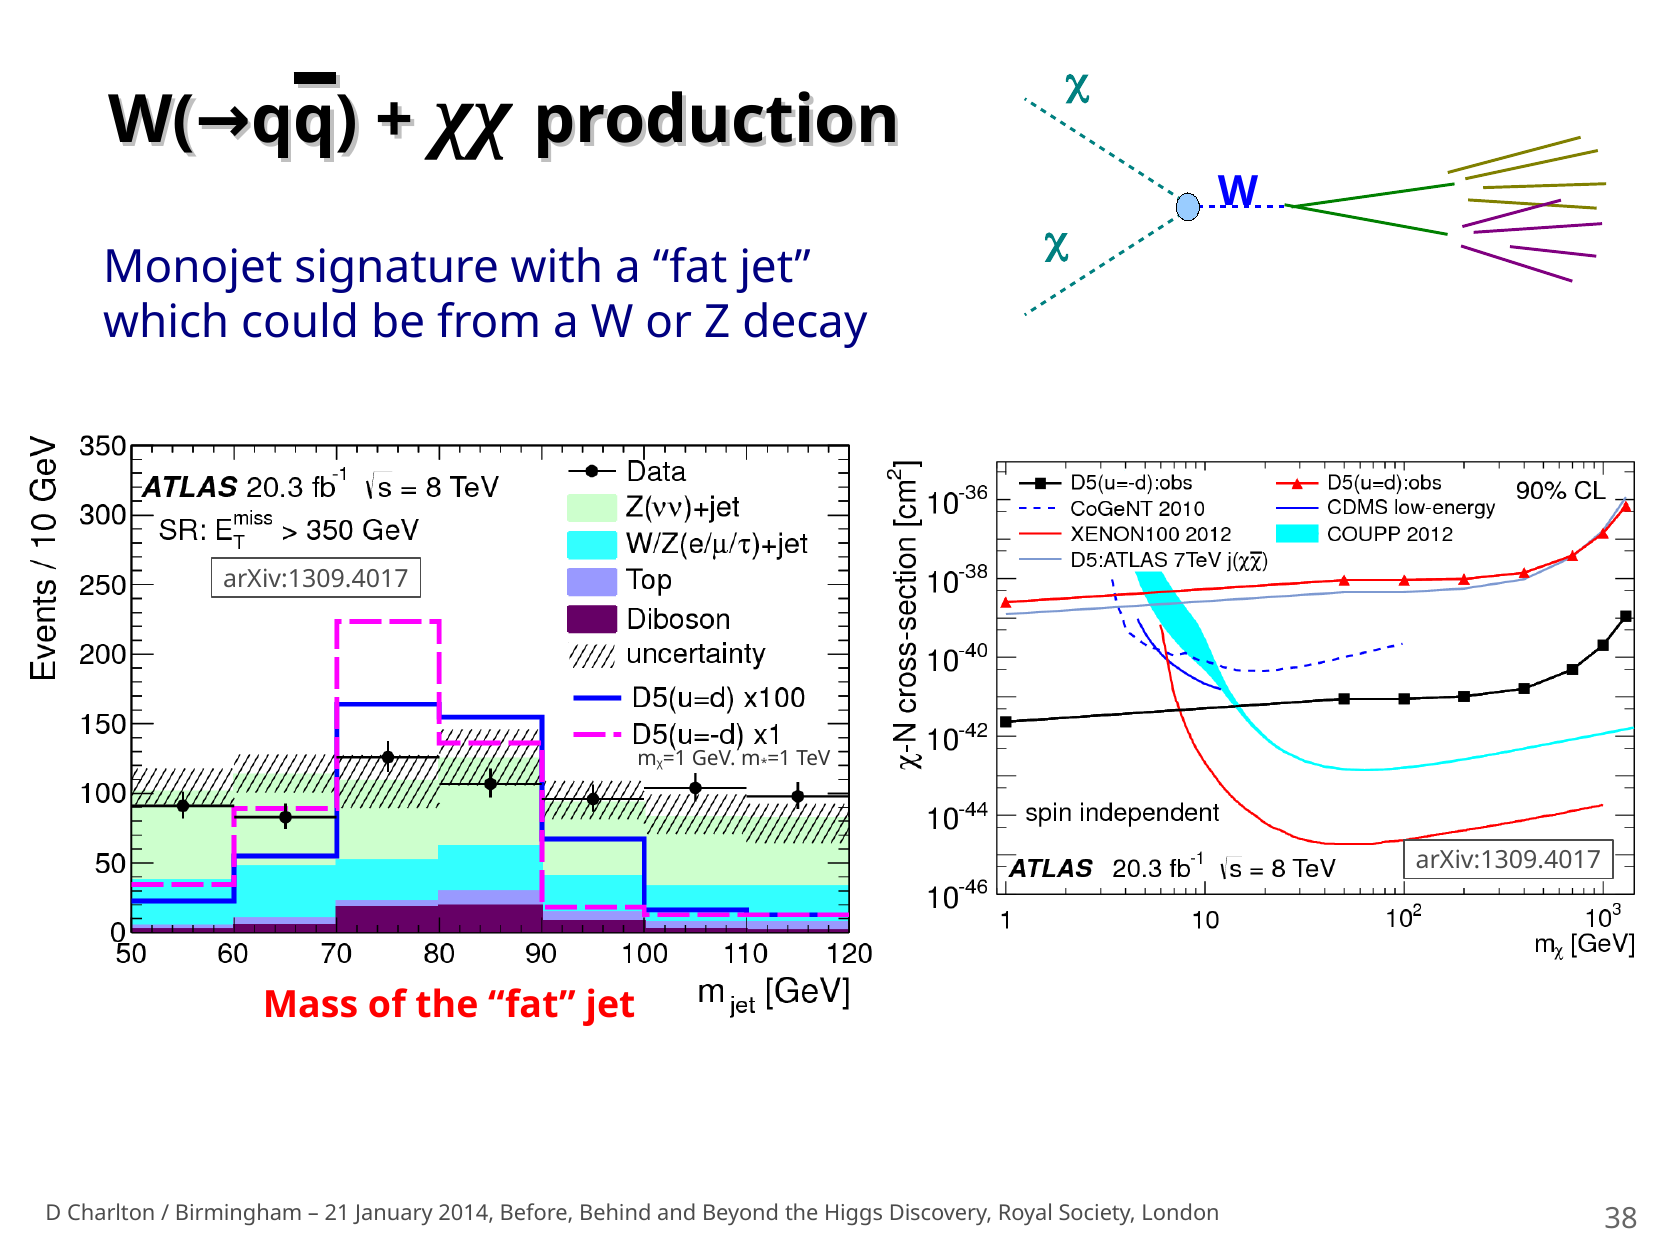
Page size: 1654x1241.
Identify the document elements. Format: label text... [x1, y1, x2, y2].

text_box arXiv:1309.4017 [1404, 841, 1614, 877]
text_box W [1203, 153, 1270, 218]
picture [25, 431, 876, 1022]
text_box arXiv:1309.4017 [211, 560, 421, 595]
text_box c [1051, 57, 1118, 128]
text_box c [1030, 216, 1098, 286]
picture [883, 457, 1638, 963]
text_box W(→qq) + χχ production [93, 61, 982, 169]
text_box mχ=1 GeV. m*=1 TeV [622, 735, 871, 790]
text_box Mass of the “fat” jet [166, 970, 734, 1029]
text_box Monojet signature with a “fat jet” which could be from a W or Z decay [88, 229, 961, 395]
text_box [1176, 192, 1200, 221]
